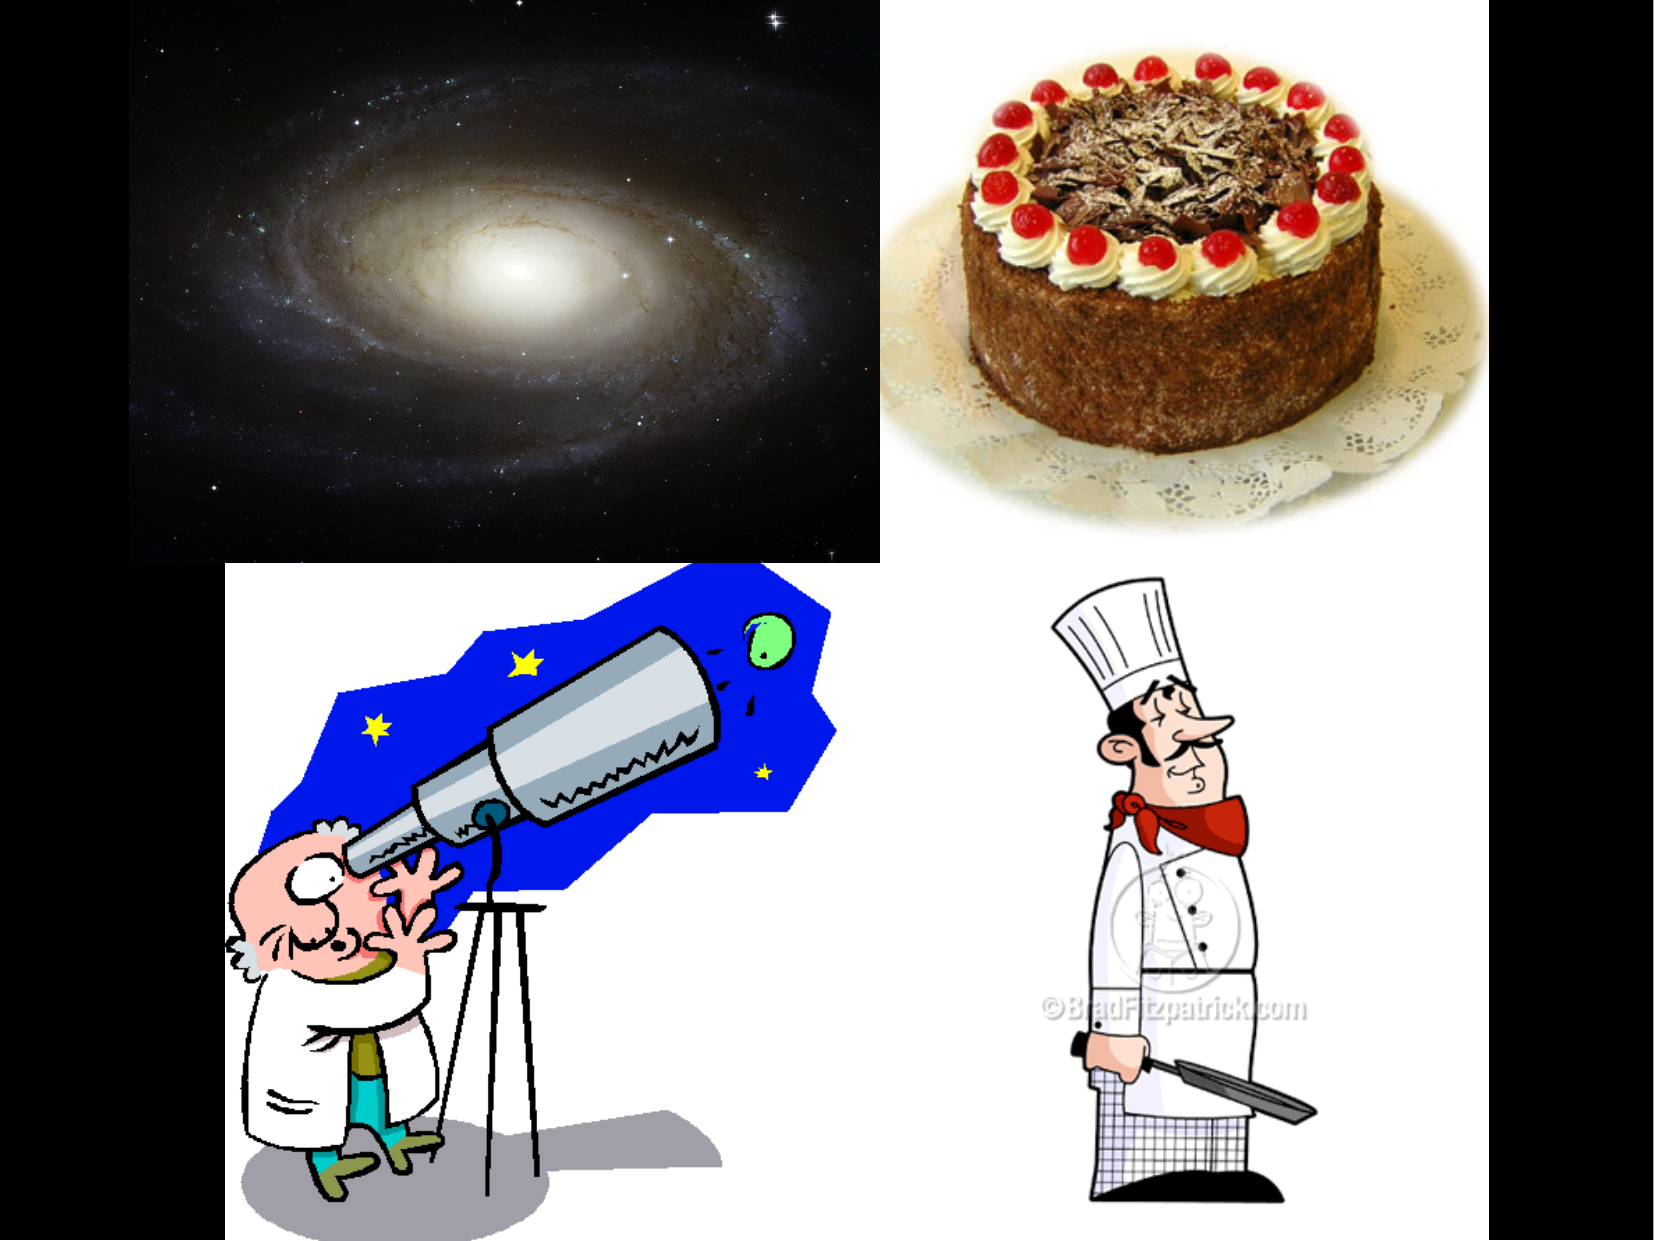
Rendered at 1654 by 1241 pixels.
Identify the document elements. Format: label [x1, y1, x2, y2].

picture [129, 0, 1489, 1241]
